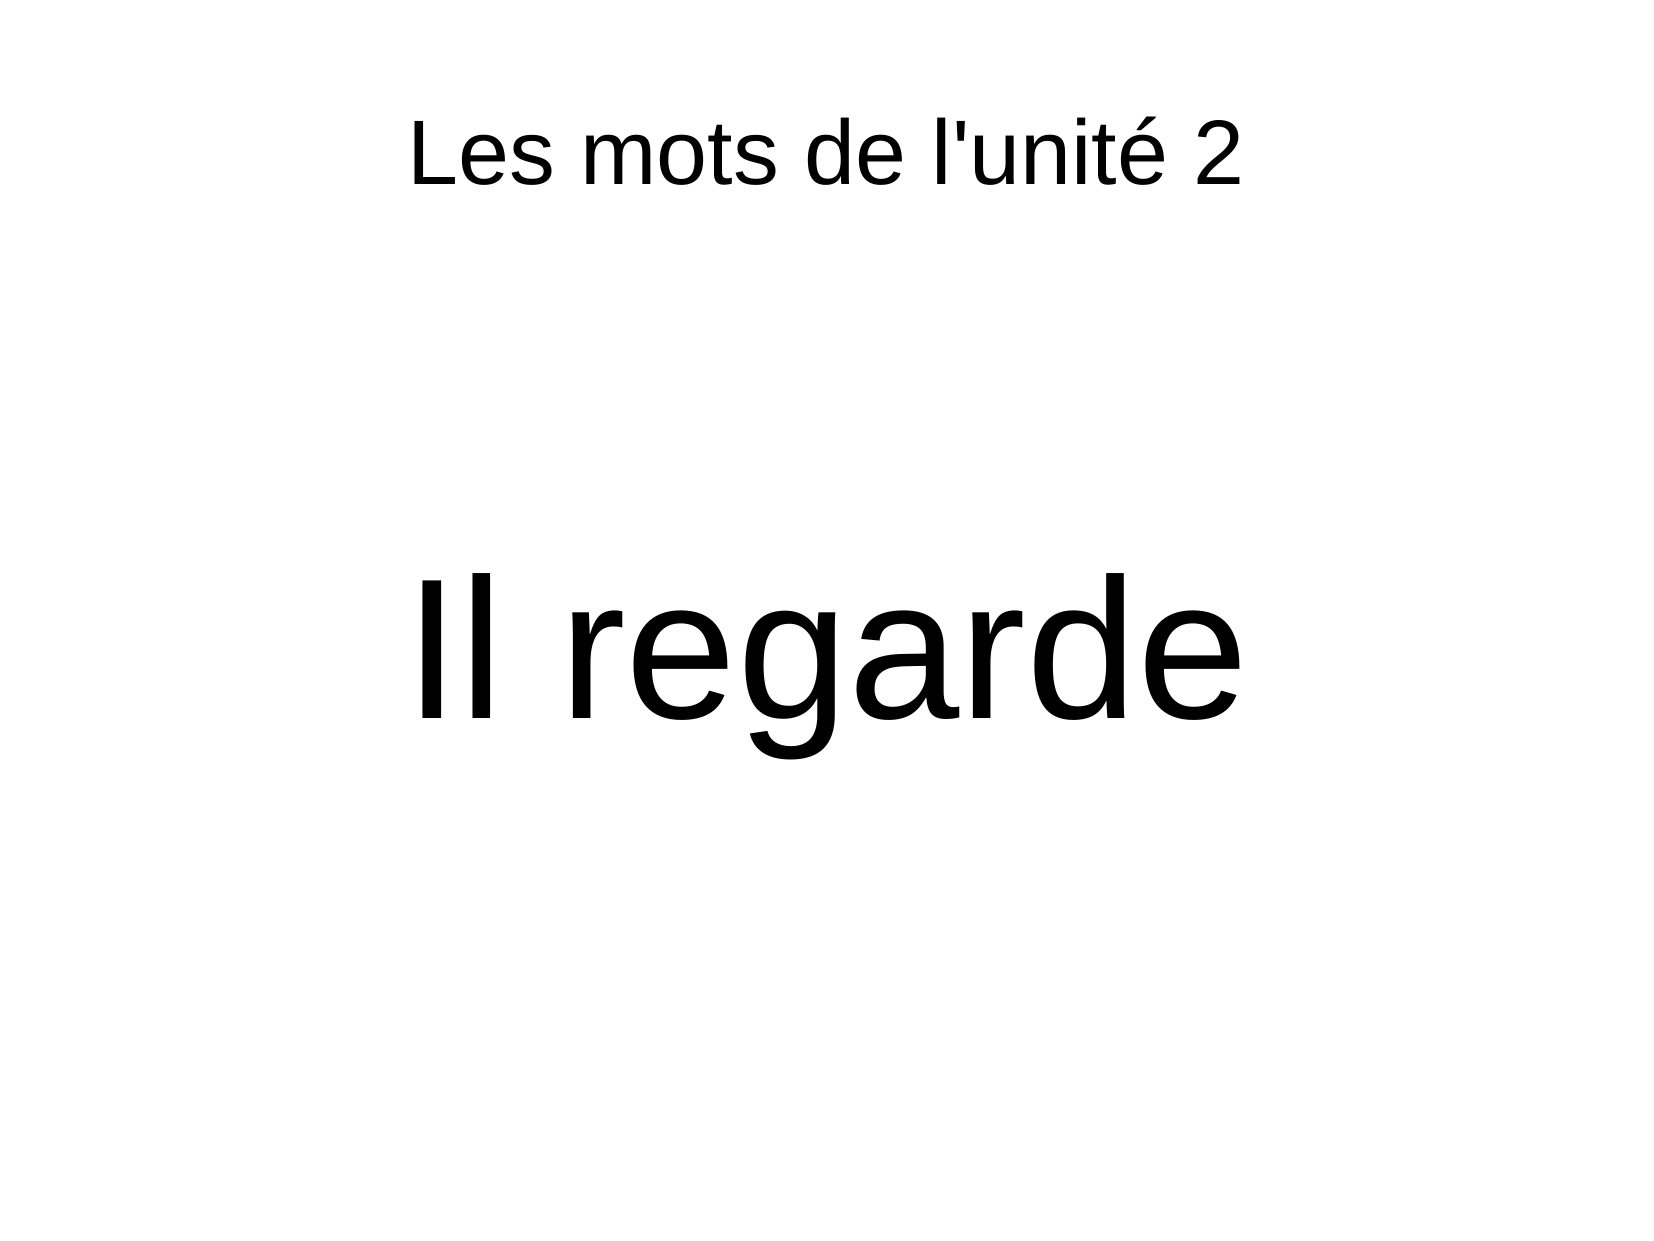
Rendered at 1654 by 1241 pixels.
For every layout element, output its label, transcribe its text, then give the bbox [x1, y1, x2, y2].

subtitle Il regarde [82, 290, 1571, 1010]
title Les mots de l'unité 2 [82, 49, 1571, 257]
